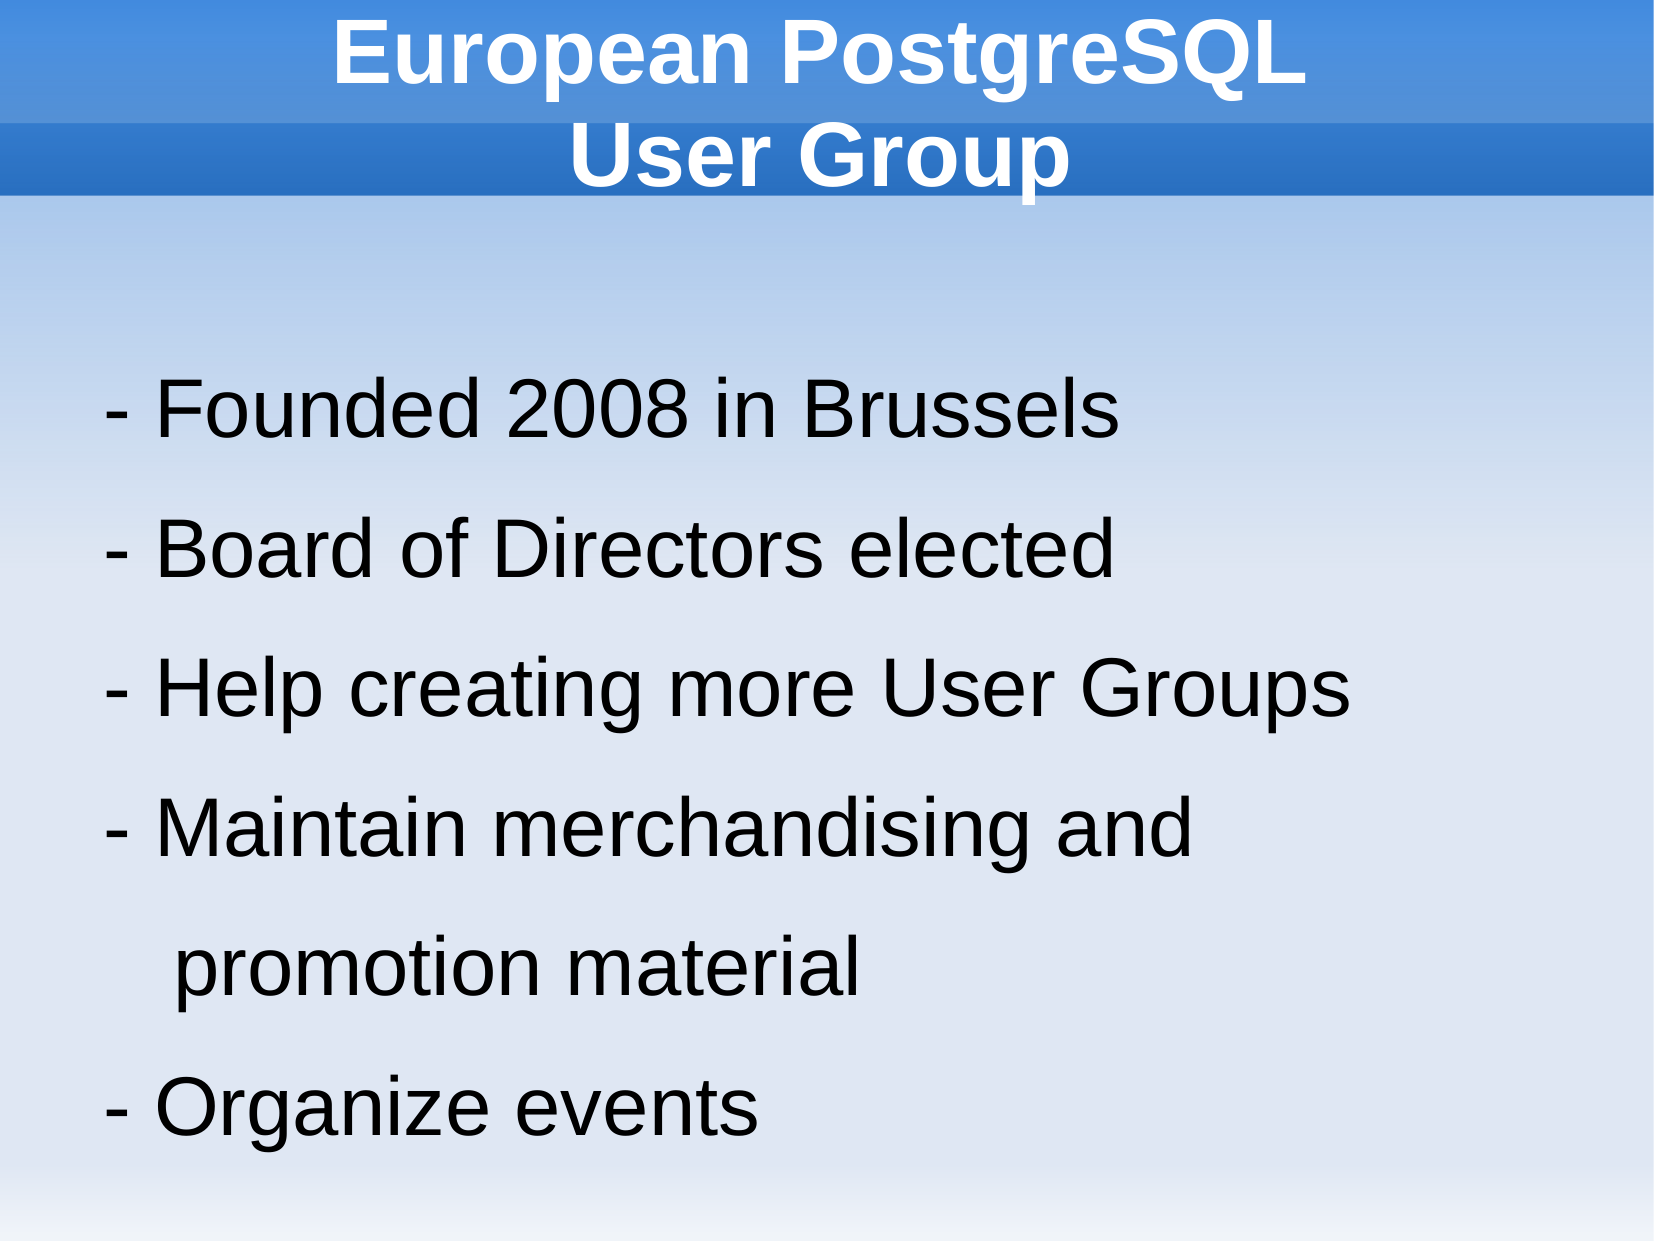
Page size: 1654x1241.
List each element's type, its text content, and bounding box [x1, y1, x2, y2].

picture [0, 0, 1654, 1241]
title European PostgreSQL User Group [76, 1, 1565, 207]
text_box - Founded 2008 in Brussels - Board of Directors elected - Help creating more User Groups - Maintain merchandising and promotion material - Organize events [88, 308, 1368, 1114]
